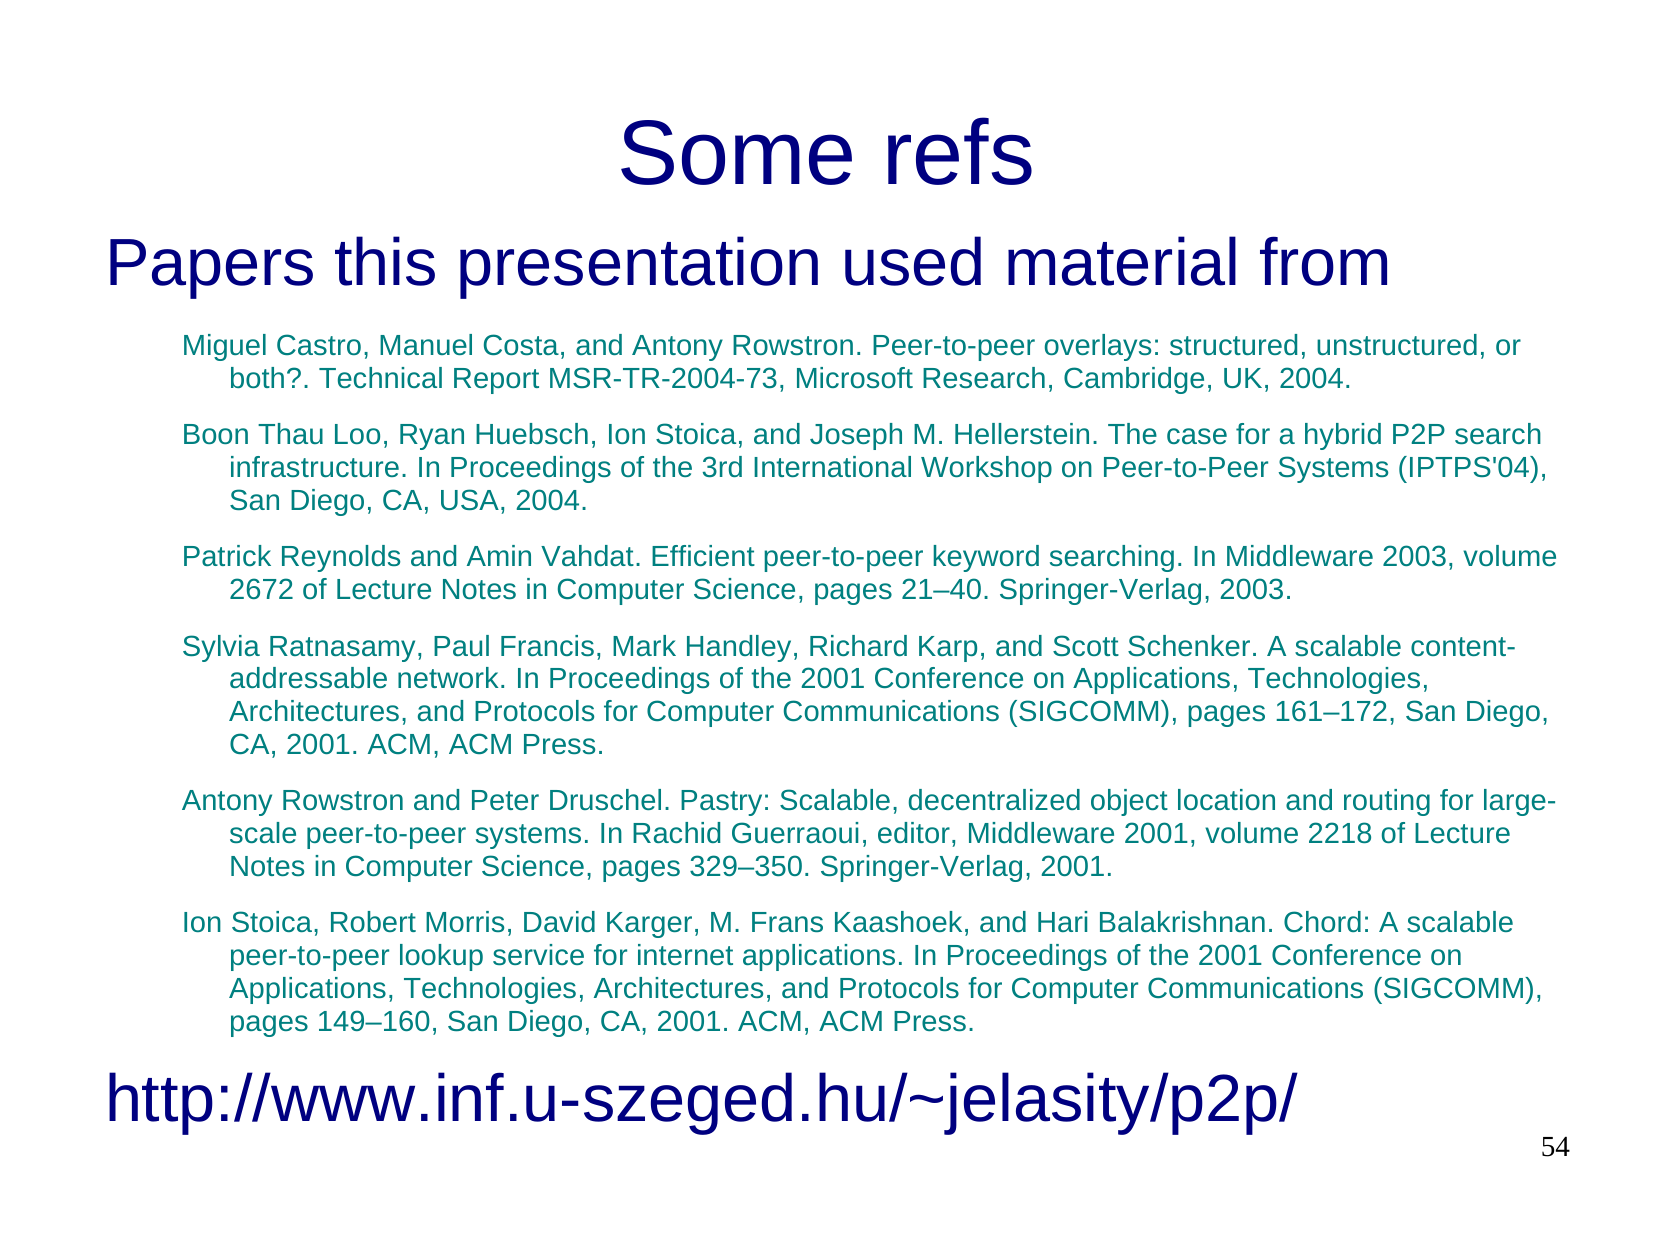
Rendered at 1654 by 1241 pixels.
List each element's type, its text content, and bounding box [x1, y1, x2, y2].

title Some refs [82, 49, 1571, 257]
list Papers this presentation used material from Miguel Castro, Manuel Costa, and Antony Rowstron. Peer-to-peer overlays: structured, unstructured, or both?. Technical Report MSR-TR-2004-73, Microsoft Research, Cambridge, UK, 2004. Boon Thau Loo, Ryan Huebsch, Ion Stoica, and Joseph M. Hellerstein. The case for a hybrid P2P search infrastructure. In Proceedings of the 3rd International Workshop on Peer-to-Peer Systems (IPTPS'04), San Diego, CA, USA, 2004. Patrick Reynolds and Amin Vahdat. Efficient peer-to-peer keyword searching. In Middleware 2003, volume 2672 of Lecture Notes in Computer Science, pages 21–40. Springer-Verlag, 2003. Sylvia Ratnasamy, Paul Francis, Mark Handley, Richard Karp, and Scott Schenker. A scalable content-addressable network. In Proceedings of the 2001 Conference on Applications, Technologies, Architectures, and Protocols for Computer Communications (SIGCOMM), pages 161–172, San Diego, CA, 2001. ACM, ACM Press. Antony Rowstron and Peter Druschel. Pastry: Scalable, decentralized object location and routing for large-scale peer-to-peer systems. In Rachid Guerraoui, editor, Middleware 2001, volume 2218 of Lecture Notes in Computer Science, pages 329–350. Springer-Verlag, 2001. Ion Stoica, Robert Morris, David Karger, M. Frans Kaashoek, and Hari Balakrishnan. Chord: A scalable peer-to-peer lookup service for internet applications. In Proceedings of the 2001 Conference on Applications, Technologies, Architectures, and Protocols for Computer Communications (SIGCOMM), pages 149–160, San Diego, CA, 2001. ACM, ACM Press. http://www.inf.u-szeged.hu/~jelasity/p2p/ [87, 225, 1576, 1136]
